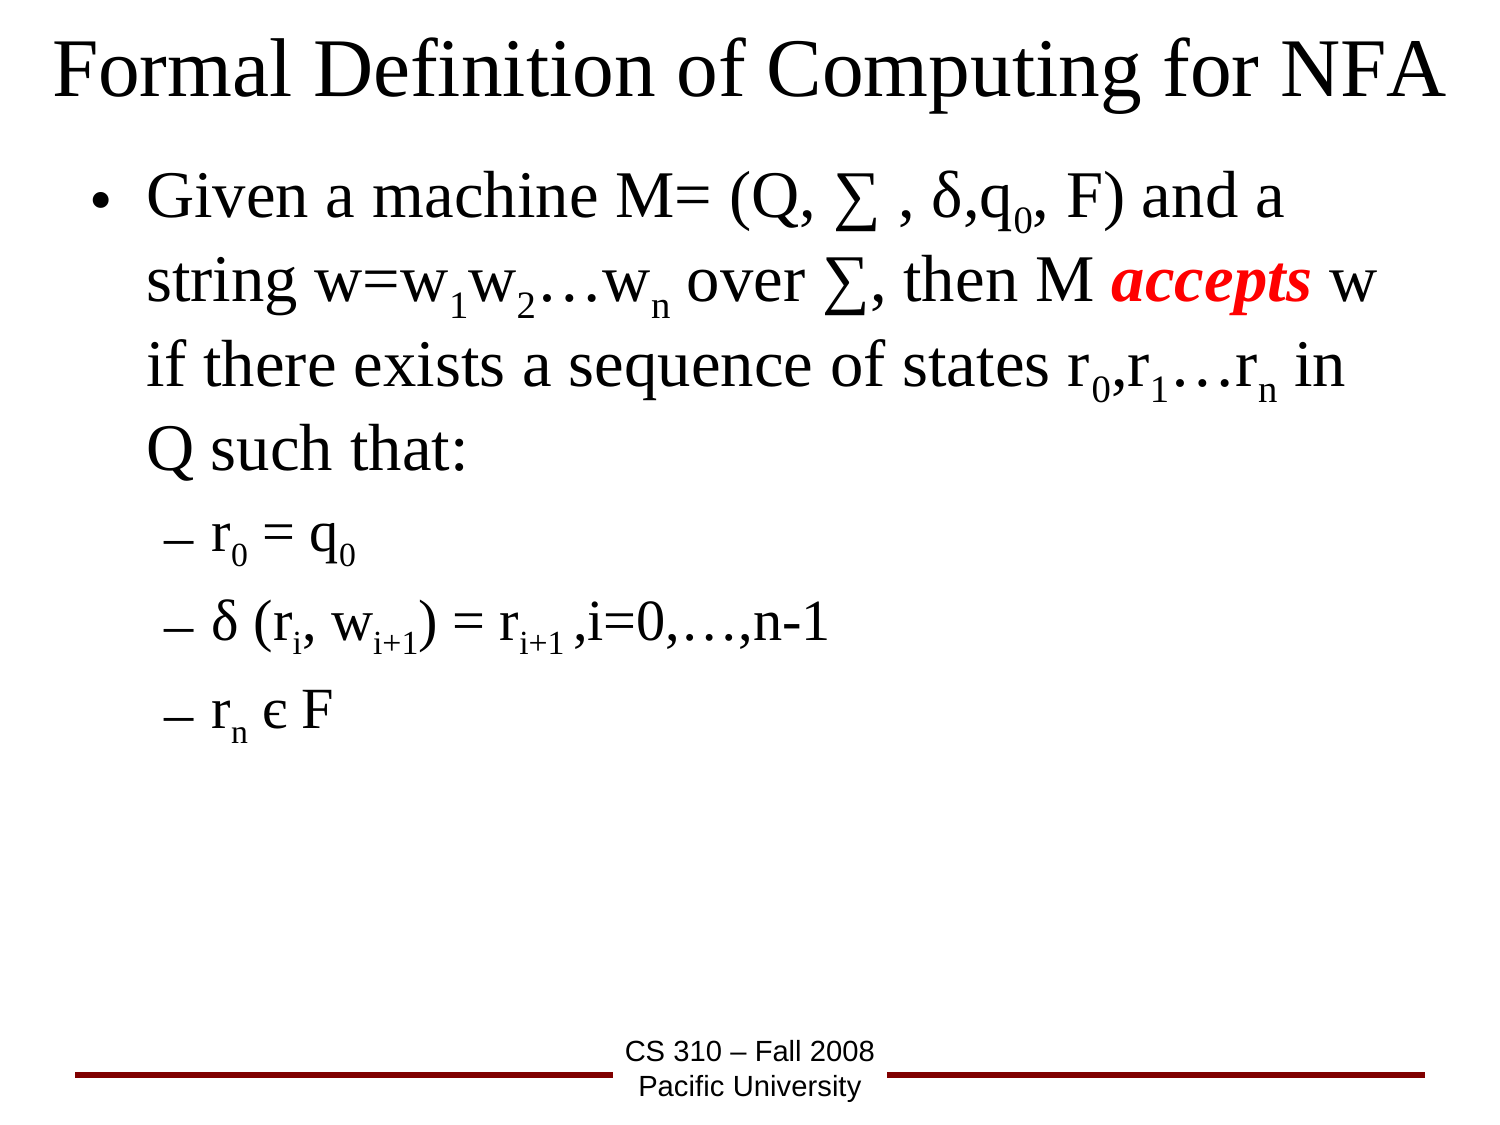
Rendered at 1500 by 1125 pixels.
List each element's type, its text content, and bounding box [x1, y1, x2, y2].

title Formal Definition of Computing for NFA [24, 14, 1476, 123]
list Given a machine M= (Q, ∑ , δ,q0, F) and a string w=w1w2…wn over ∑, then M accepts w if there exists a sequence of states r0,r1…rn in Q such that: r0 = q0 δ (ri, wi+1) = ri+1 ,i=0,…,n-1 rn є F [75, 149, 1426, 1026]
